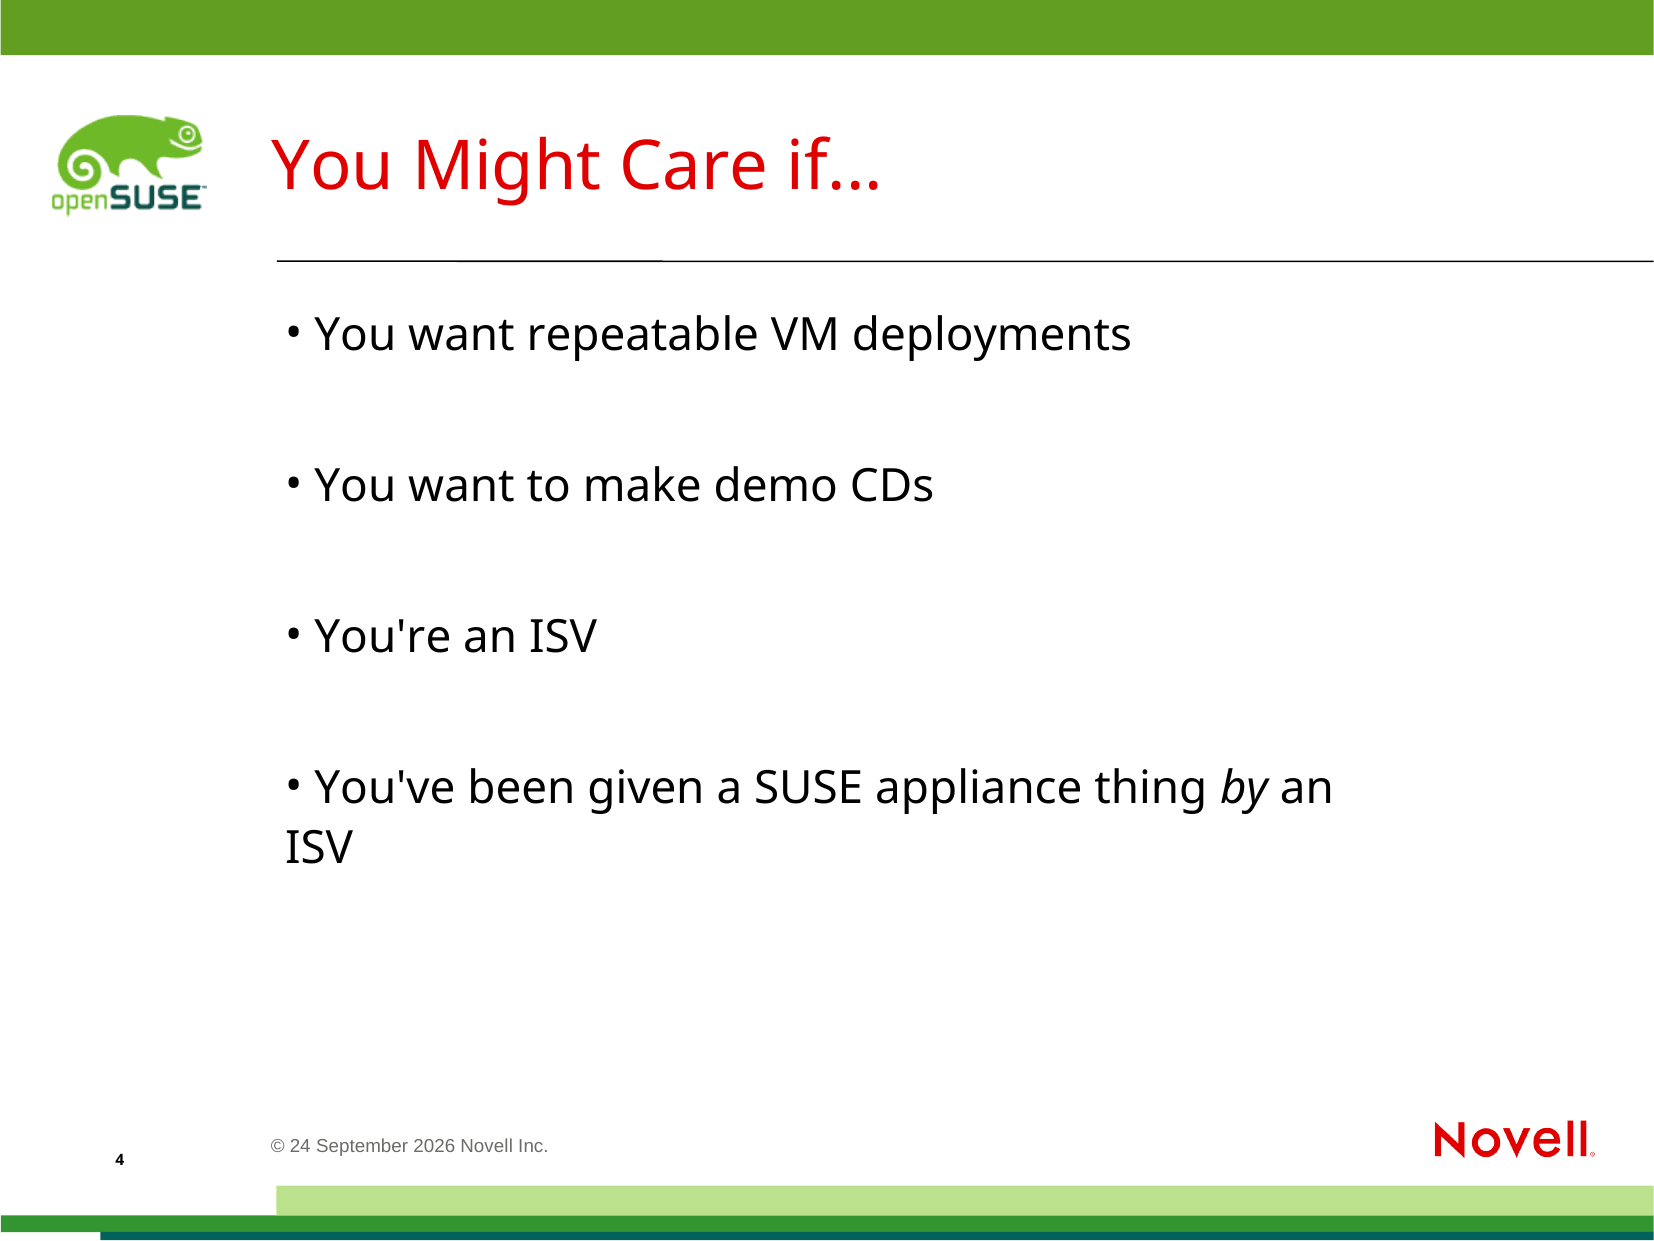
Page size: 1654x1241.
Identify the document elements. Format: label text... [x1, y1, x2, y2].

title You Might Care if... [271, 67, 1553, 263]
picture [52, 115, 207, 217]
picture [1427, 1114, 1601, 1164]
list You want repeatable VM deployments You want to make demo CDs You're an ISV You've been given a SUSE appliance thing by an ISV [270, 294, 1418, 1097]
